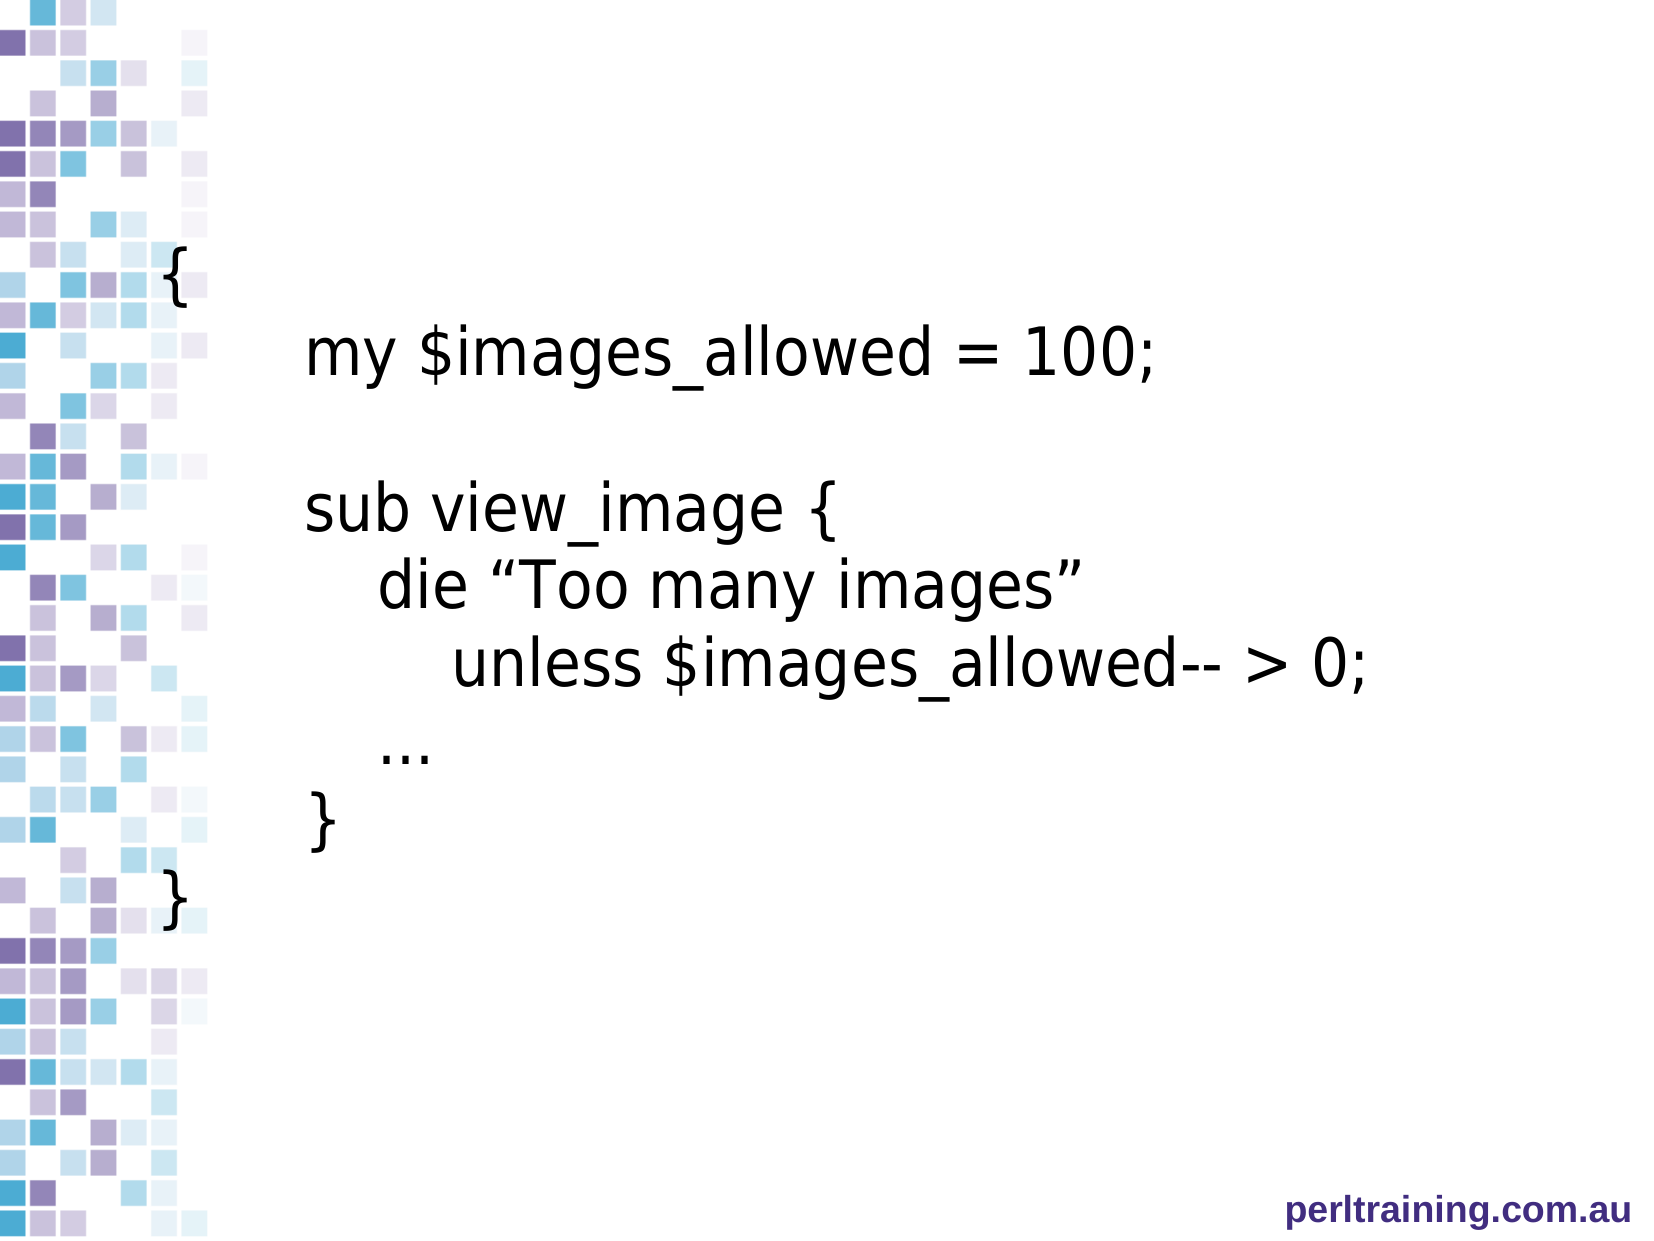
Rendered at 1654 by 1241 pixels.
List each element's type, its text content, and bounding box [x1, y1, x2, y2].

picture [0, 0, 212, 1241]
title { my $images_allowed = 100; sub view_image { die “Too many images” unless $images_allowed-- > 0; ... } } [82, 56, 1571, 1115]
